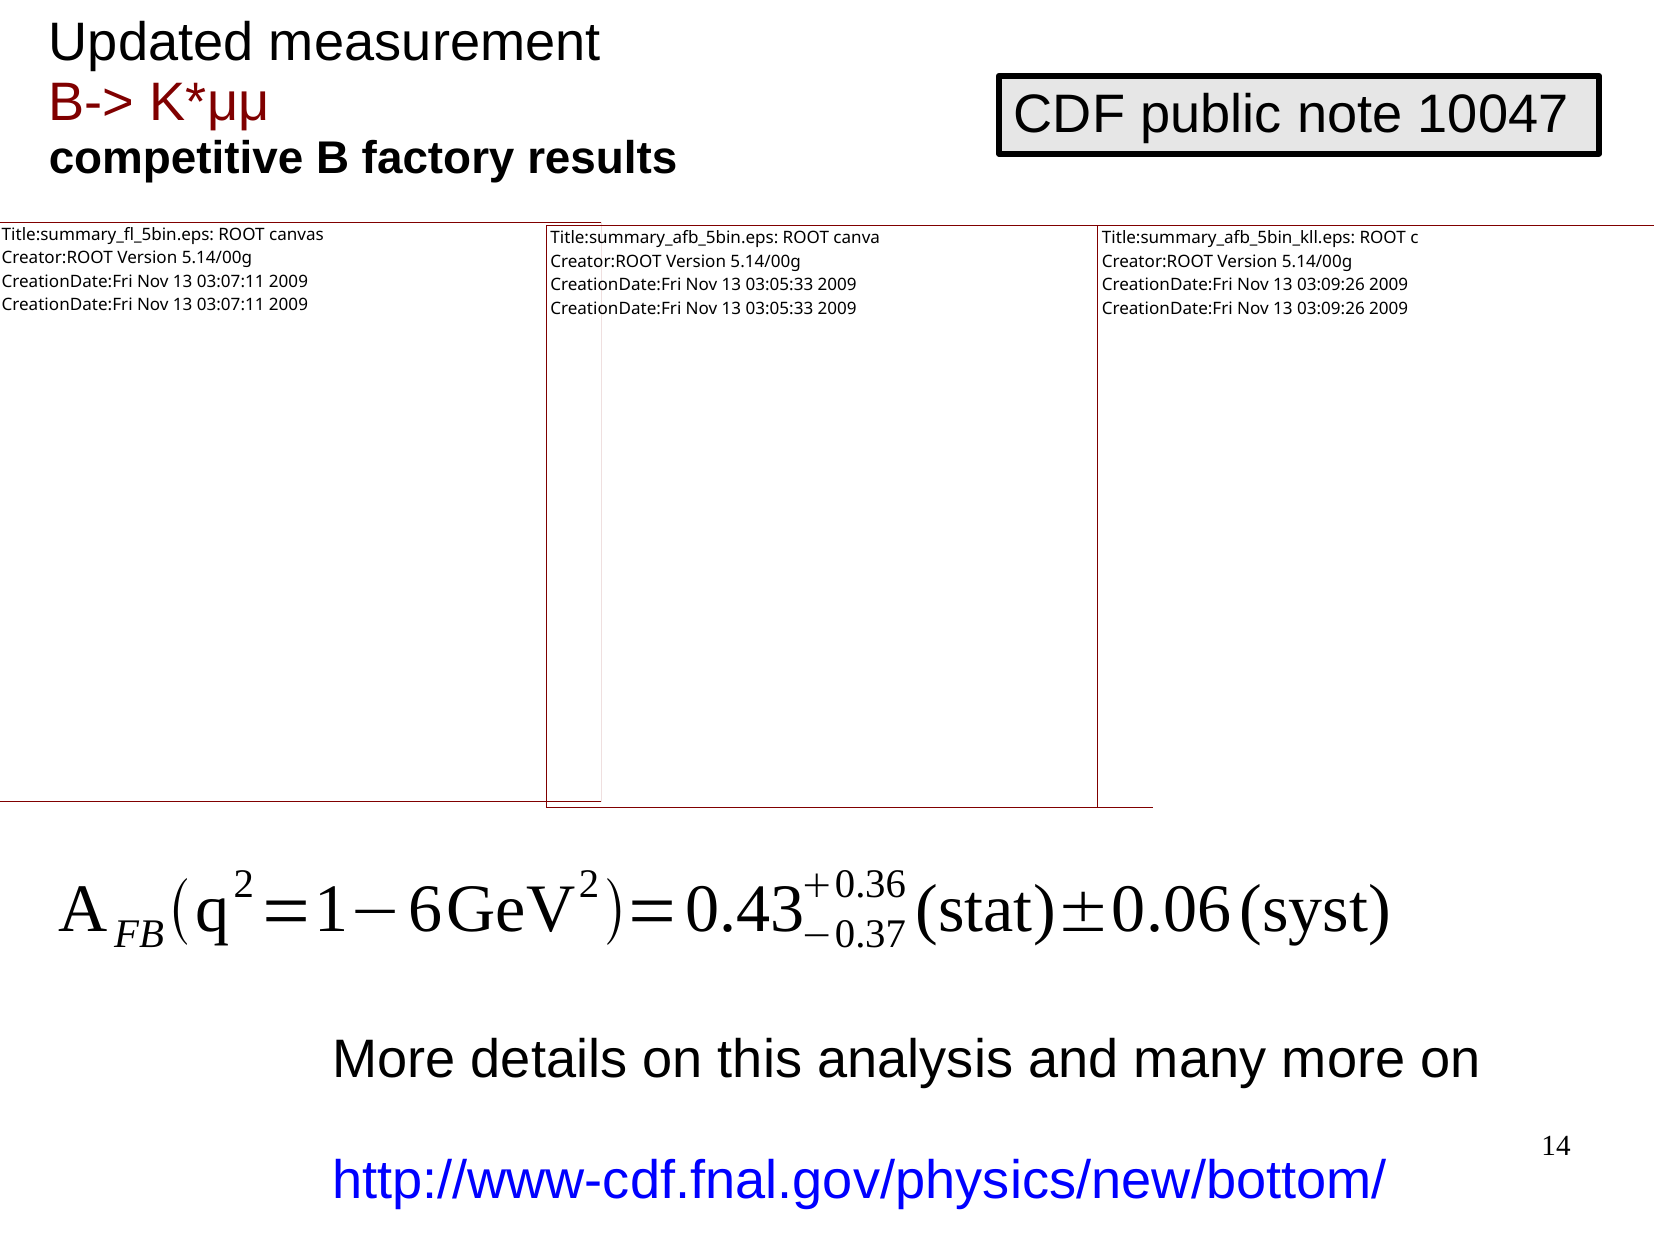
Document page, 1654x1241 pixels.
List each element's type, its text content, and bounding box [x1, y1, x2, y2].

picture [0, 220, 1654, 808]
text_box CDF public note 10047 [998, 76, 1599, 152]
text_box Updated measurement B-> K*μμ competitive B factory results [33, 3, 863, 191]
chart [37, 862, 1407, 958]
text_box More details on this analysis and many more on http://www-cdf.fnal.gov/physics/new/bottom/ [317, 1021, 1498, 1218]
